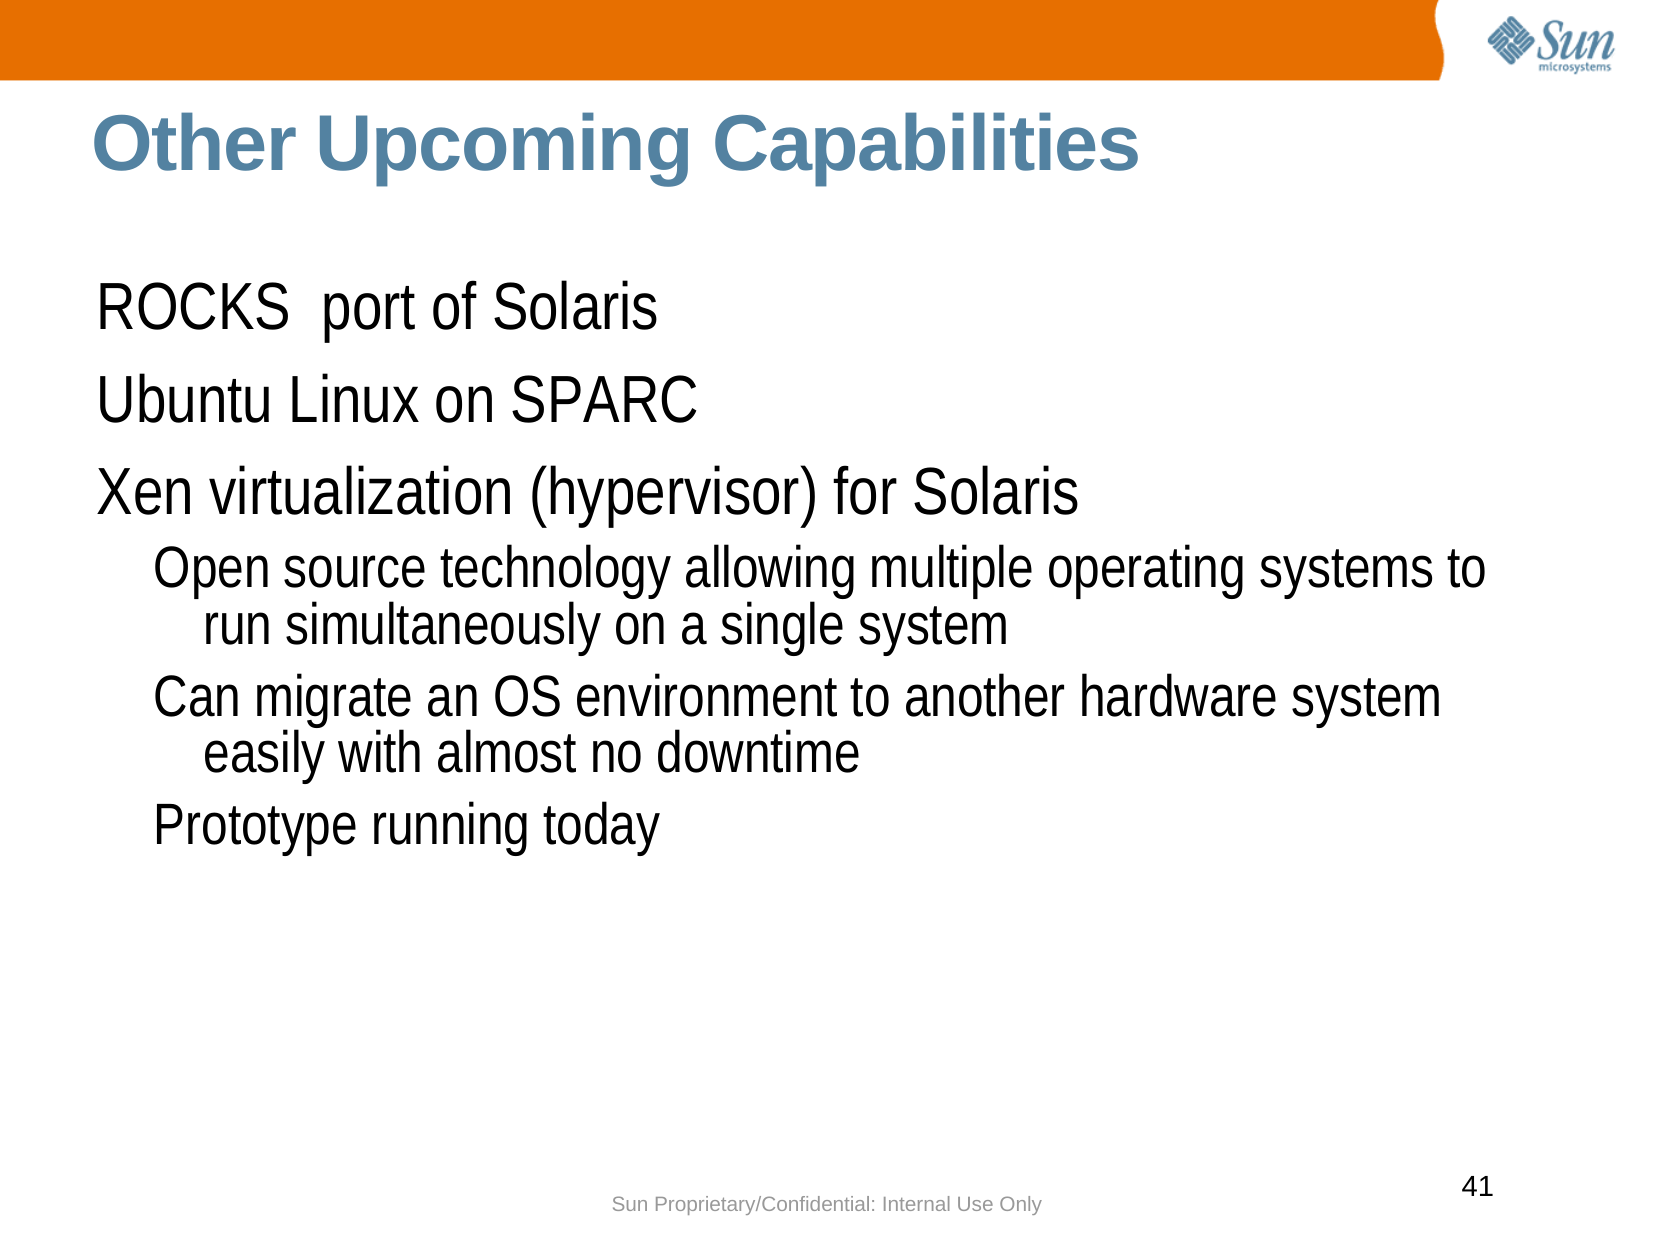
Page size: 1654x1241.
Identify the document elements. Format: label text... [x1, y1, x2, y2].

title Other Upcoming Capabilities [91, 106, 1574, 224]
list ROCKS port of Solaris Ubuntu Linux on SPARC Xen virtualization (hypervisor) for Solaris Open source technology allowing multiple operating systems to run simultaneously on a single system Can migrate an OS environment to another hardware system easily with almost no downtime Prototype running today [77, 277, 1552, 1115]
picture [0, 0, 1654, 83]
